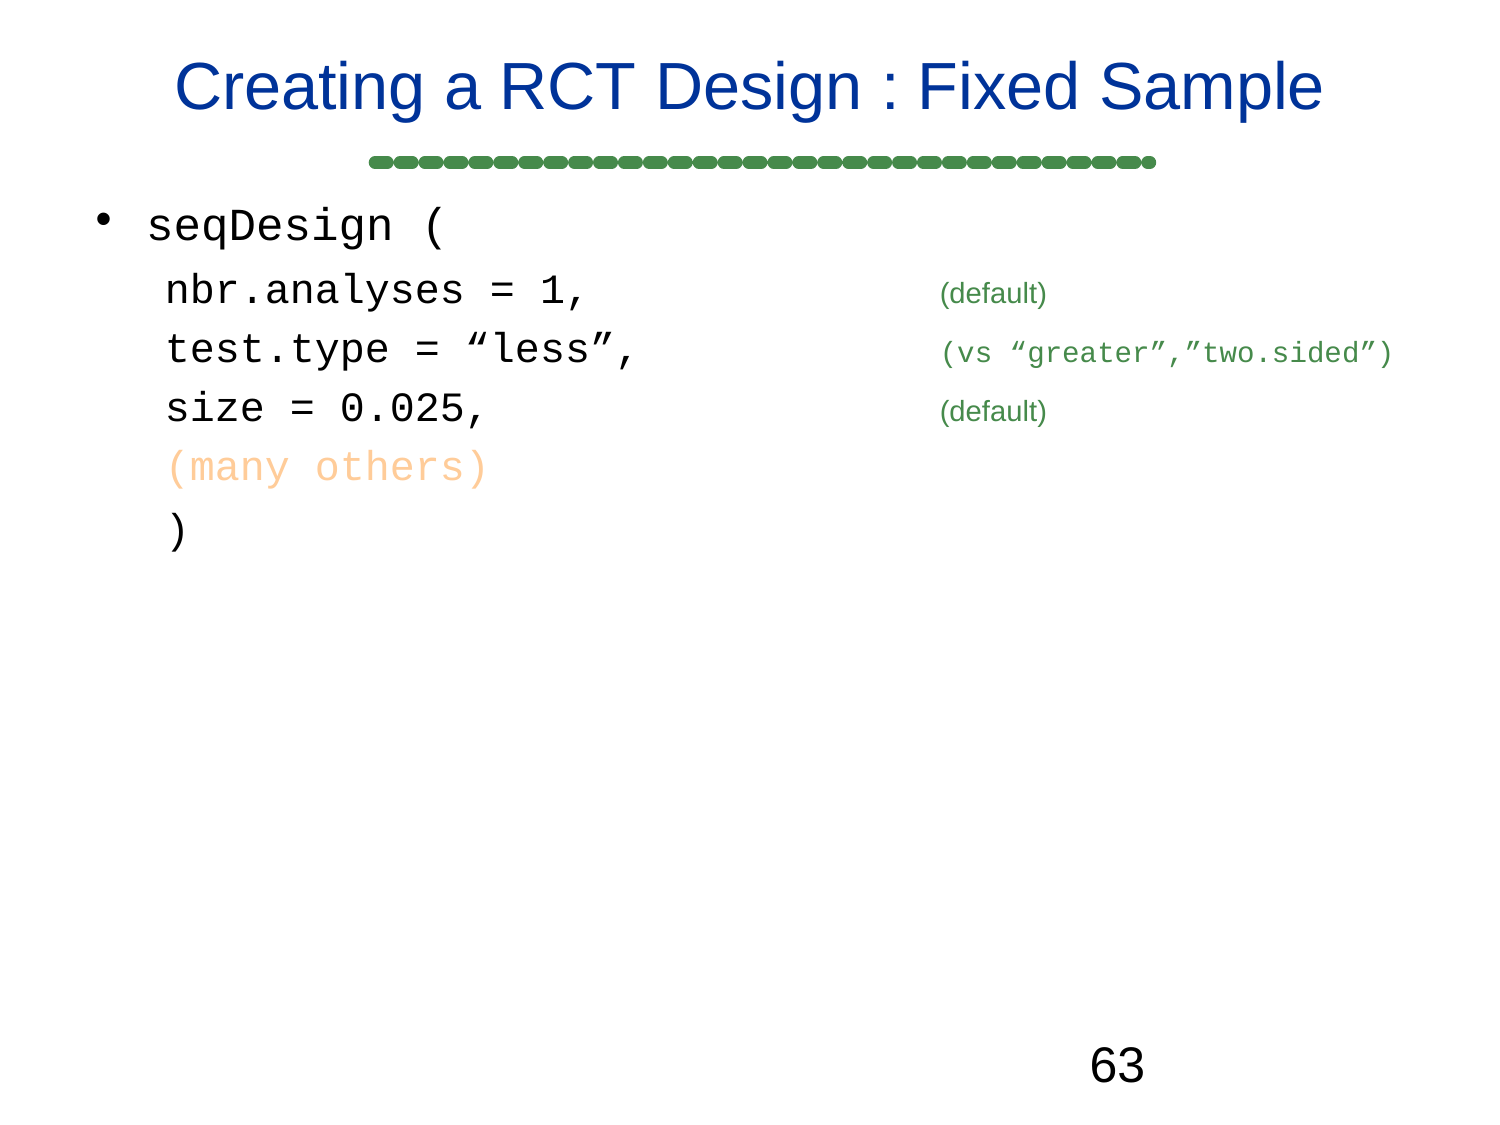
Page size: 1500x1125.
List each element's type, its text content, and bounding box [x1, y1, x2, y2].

list seqDesign ( nbr.analyses = 1, (default) test.type = “less”, (vs “greater”,”two.sided”) size = 0.025, (default) (many others) ) [75, 187, 1426, 1050]
title Creating a RCT Design : Fixed Sample [37, 24, 1463, 141]
